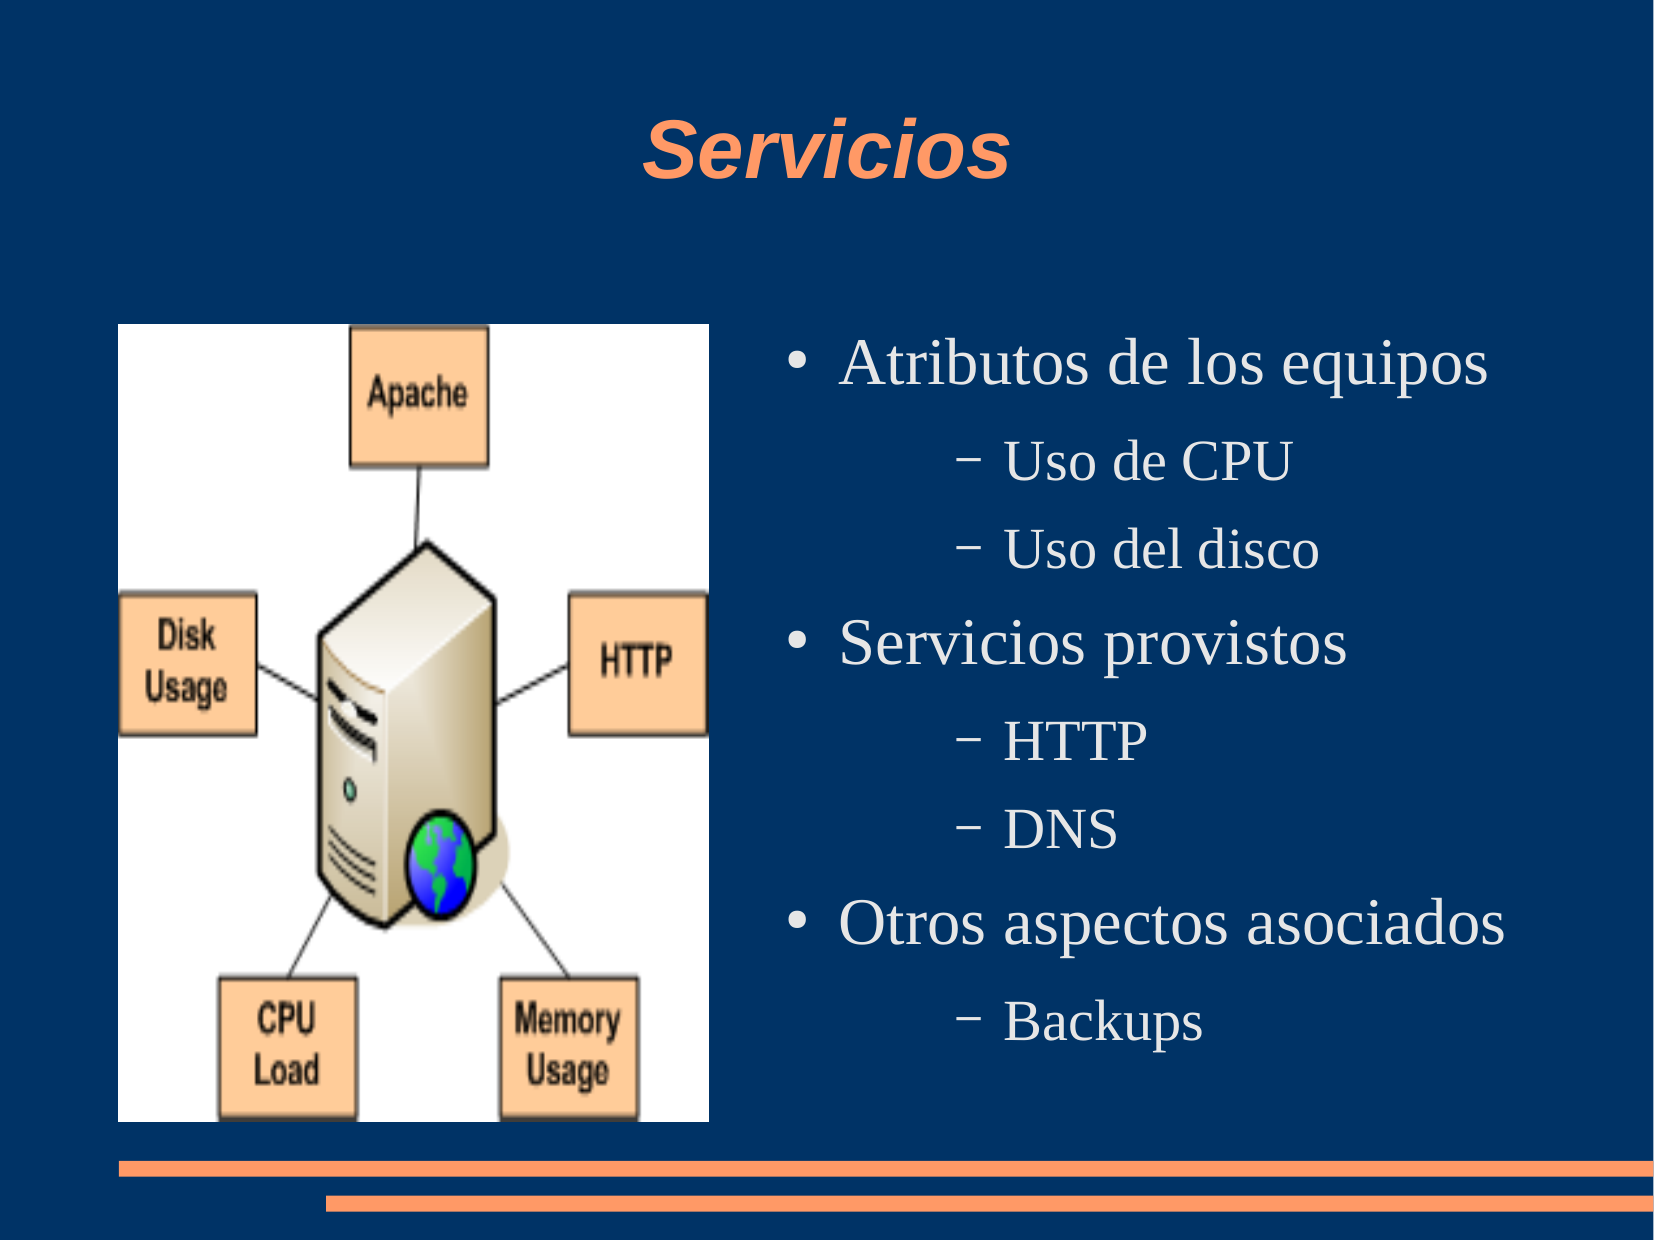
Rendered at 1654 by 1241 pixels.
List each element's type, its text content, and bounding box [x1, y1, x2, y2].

picture [118, 322, 709, 1141]
title Servicios [121, 46, 1534, 254]
list Atributos de los equipos Uso de CPU Uso del disco Servicios provistos HTTP DNS Otros aspectos asociados Backups [767, 324, 1559, 1144]
